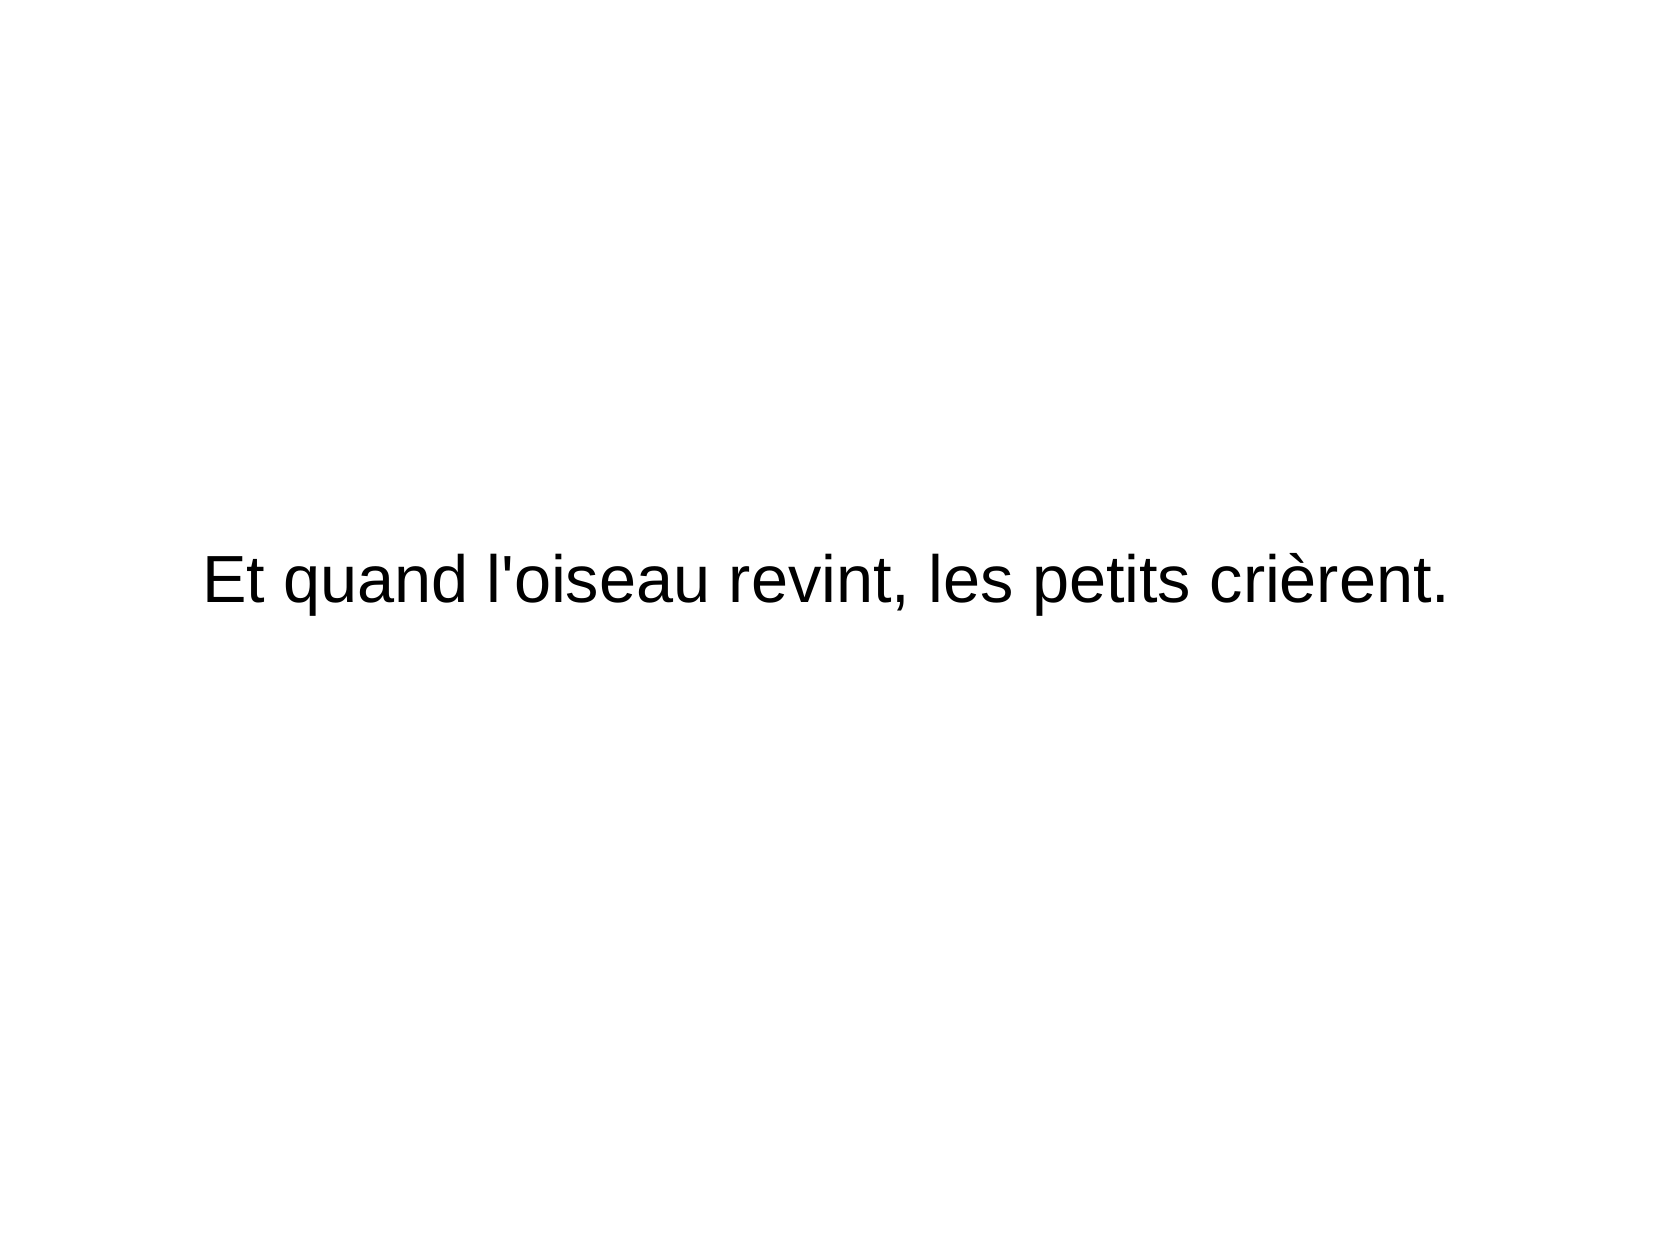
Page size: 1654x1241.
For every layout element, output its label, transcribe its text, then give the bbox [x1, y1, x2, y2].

subtitle Et quand l'oiseau revint, les petits crièrent. [82, 56, 1571, 1102]
